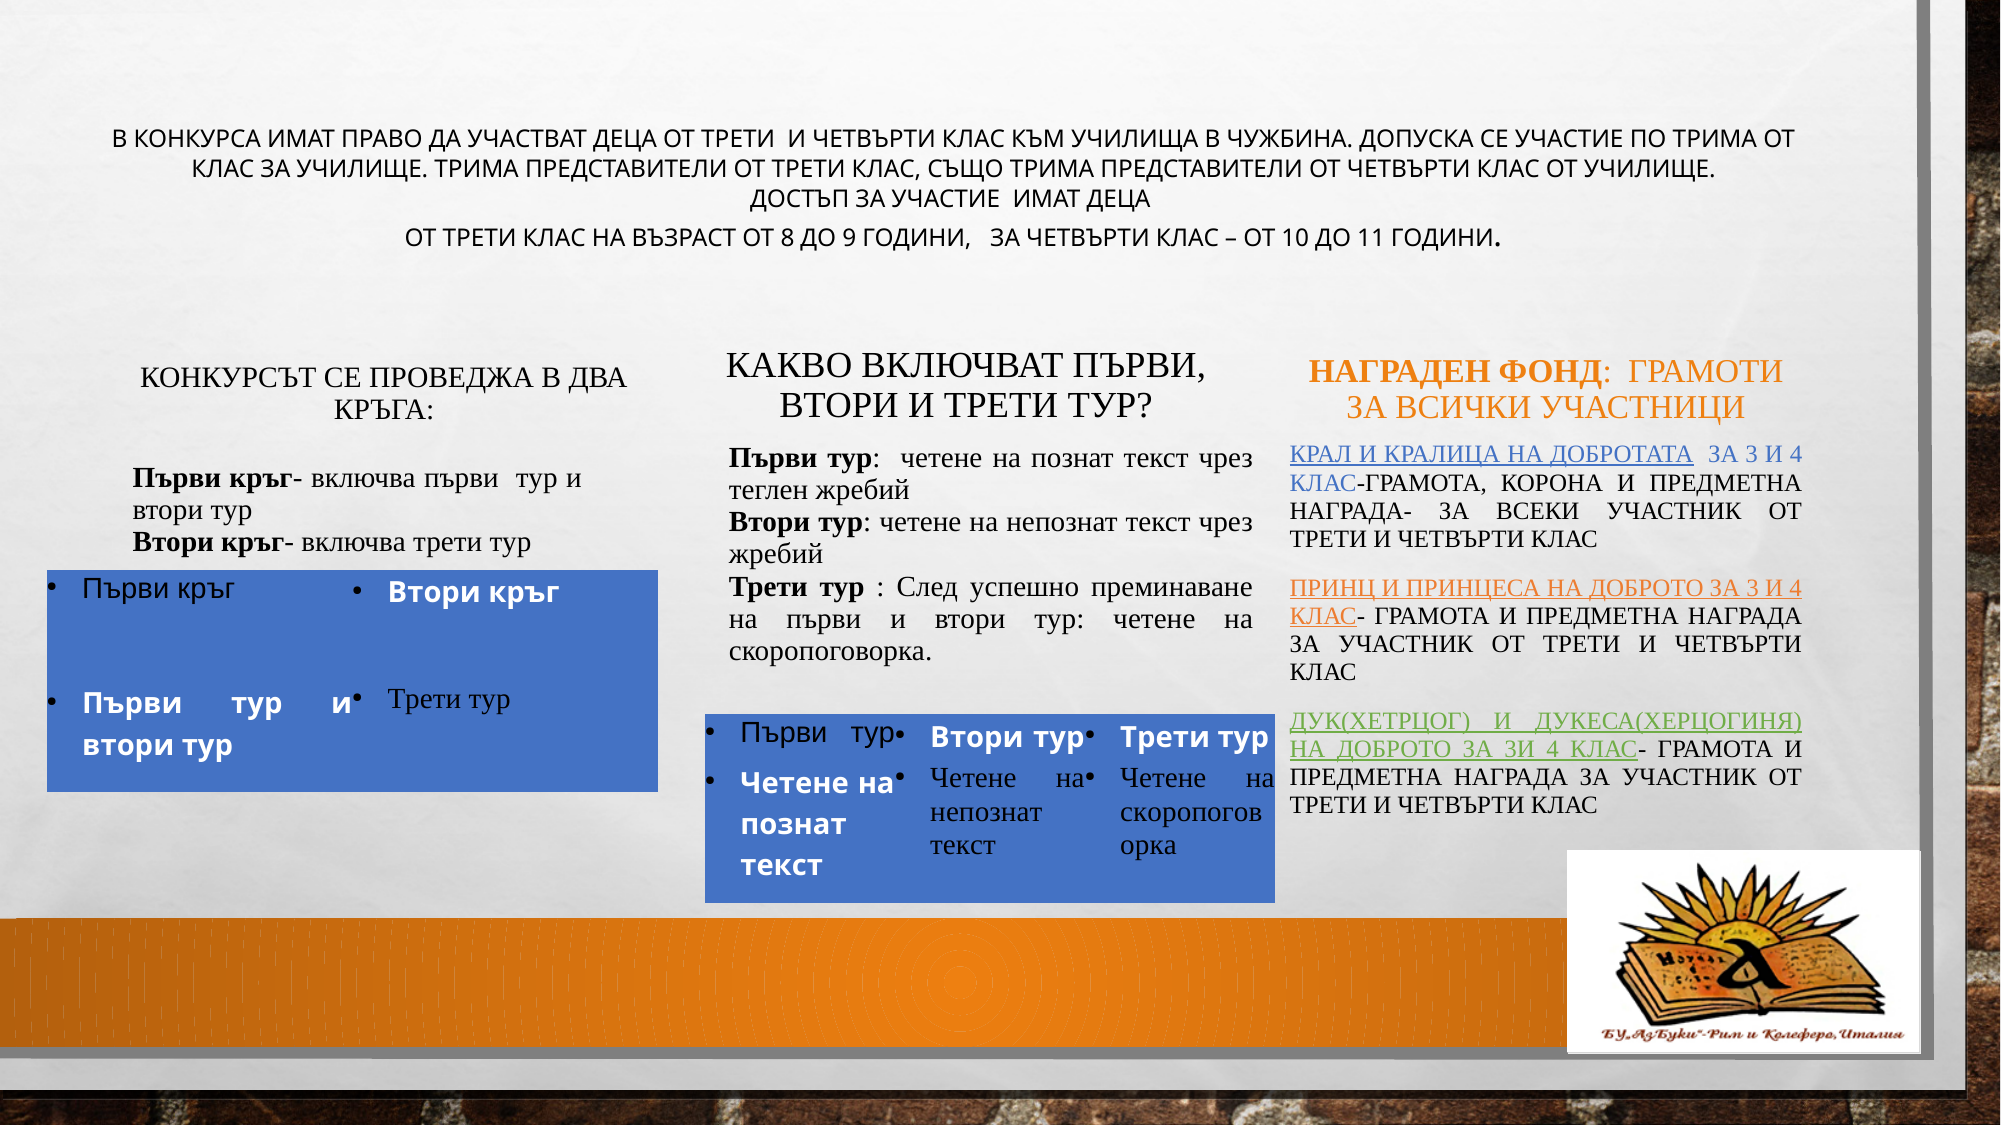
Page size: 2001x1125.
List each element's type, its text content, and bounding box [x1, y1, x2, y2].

table_header Втори кръг [352, 570, 658, 681]
table_header Трети тур [1085, 714, 1275, 760]
table_cell Четене на познат текст [705, 760, 895, 903]
list Първи кръг- включва първи тур и втори тур Втори кръг- включва трети тур [117, 449, 643, 571]
table_cell Първи тур и втори тур [47, 681, 352, 792]
table_cell Четене на скоропоговорка [1085, 760, 1275, 903]
list Награден фонд: Грамоти за всички участници [1274, 338, 1818, 432]
table_cell Четене на непознат текст [895, 760, 1085, 903]
table_header Втори тур [895, 714, 1085, 760]
list Първи тур: четене на познат текст чрез теглен жребий Втори тур: четене на непознат текст чрез жребий Трети тур : След успешно преминаване на първи и втори тур: четене на скоропоговорка. [713, 422, 1269, 686]
table_cell Трети тур [352, 681, 658, 792]
list Конкурсът се проведжа в два кръга: [112, 301, 656, 433]
table_header Първи кръг [47, 570, 352, 681]
title В конкурса имат право да участват деца от трети и четвърти клас към училища в чужбина. Допуска се участие по трима от клас за училище. Трима представители от трети клас, също трима представители от четвърти клас от училище. Достъп за участие имат деца от трети клас на възраст от 8 до 9 години, за четвърти клас – от 10 до 11 години. [88, 112, 1818, 302]
table_header Първи тур [705, 714, 895, 760]
picture [1567, 850, 1921, 1054]
list Какво включват първи, втори и трети тур? [694, 338, 1238, 434]
list Крал и кралица на добротата за 3 и 4 клас-Грамота, корона и предметна награда- за всеки участник от трети и четвърти клас Принц и принцеса на доброто за 3 и 4 клас- Грамота и предметна награда за участник от трети и четвърти клас Дук(хетрцог) и Дукеса(херцогиня) на доброто за 3и 4 клас- Грамота и предметна награда за участник от трети и четвърти клас [1274, 432, 1818, 882]
